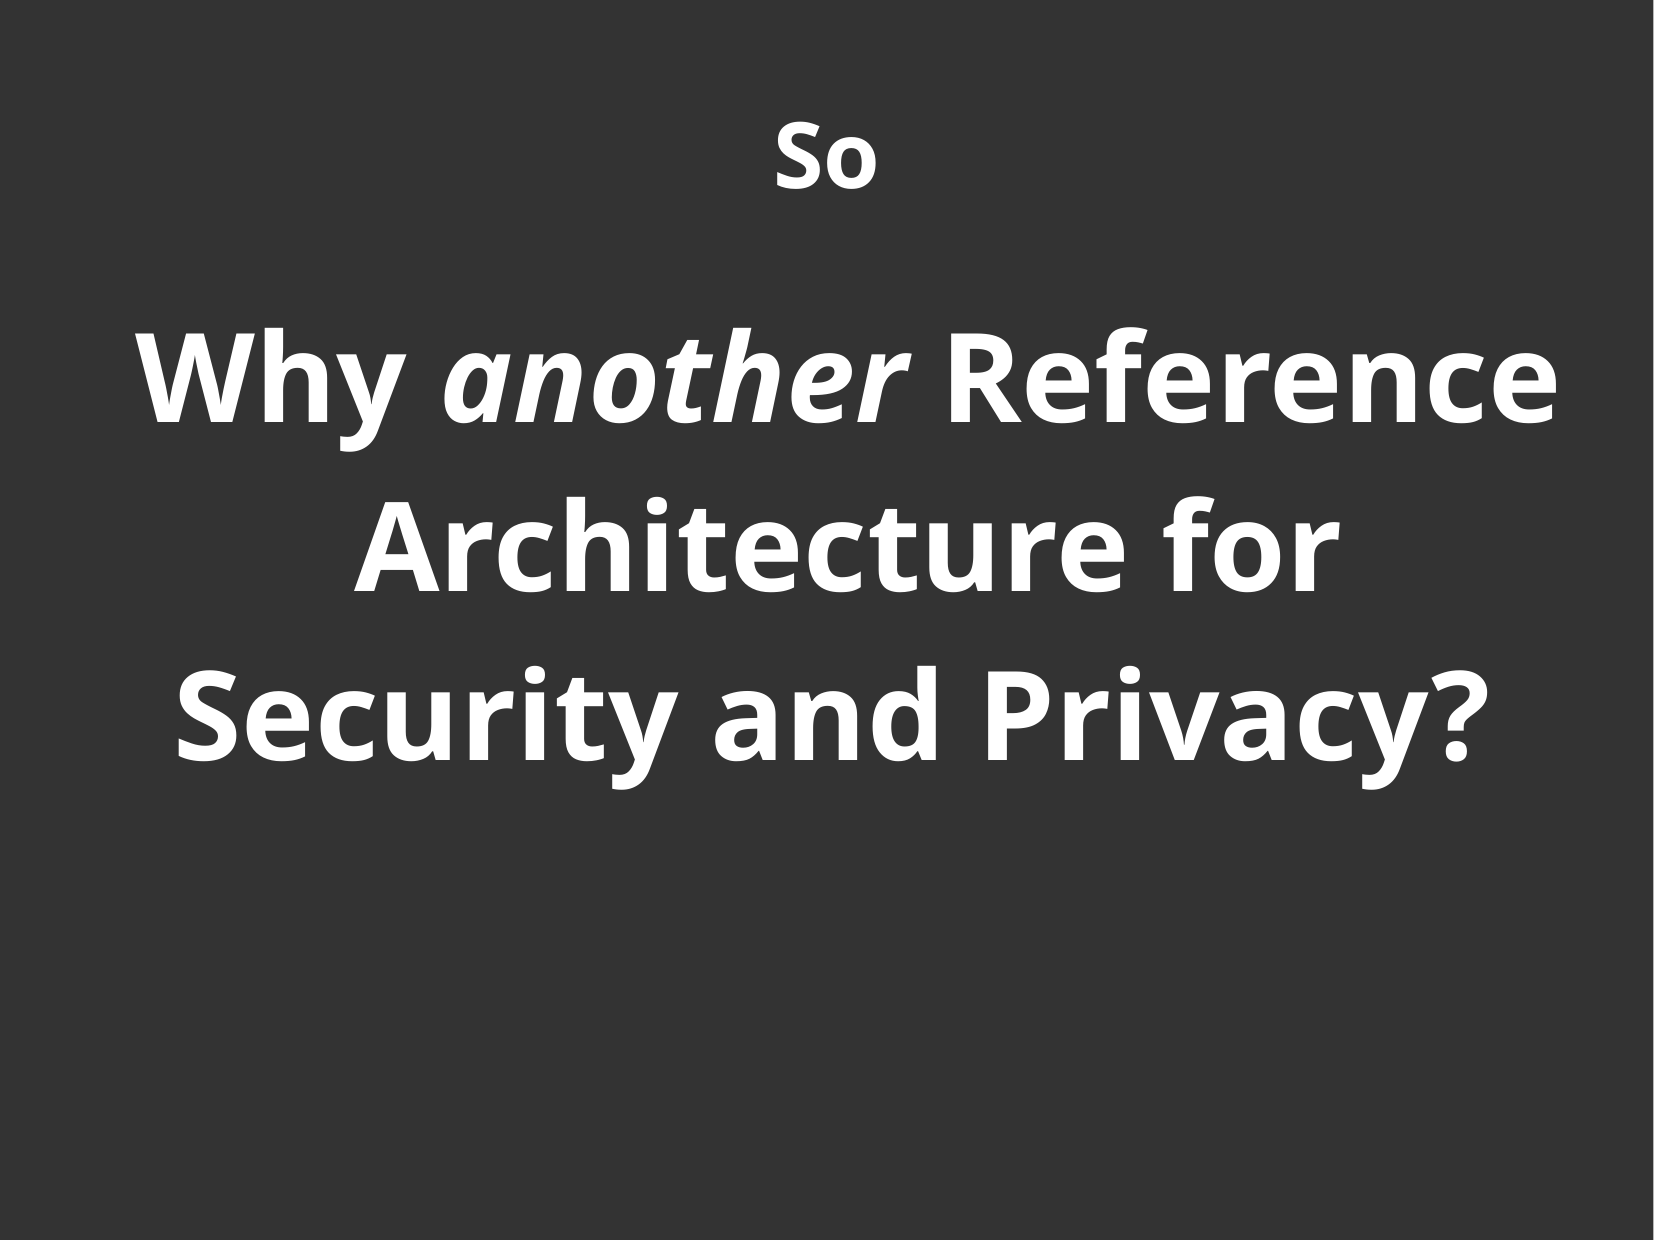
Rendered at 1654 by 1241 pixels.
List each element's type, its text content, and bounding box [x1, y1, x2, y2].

list Why another Reference Architecture for Security and Privacy? [82, 290, 1571, 1010]
title So [82, 49, 1571, 257]
